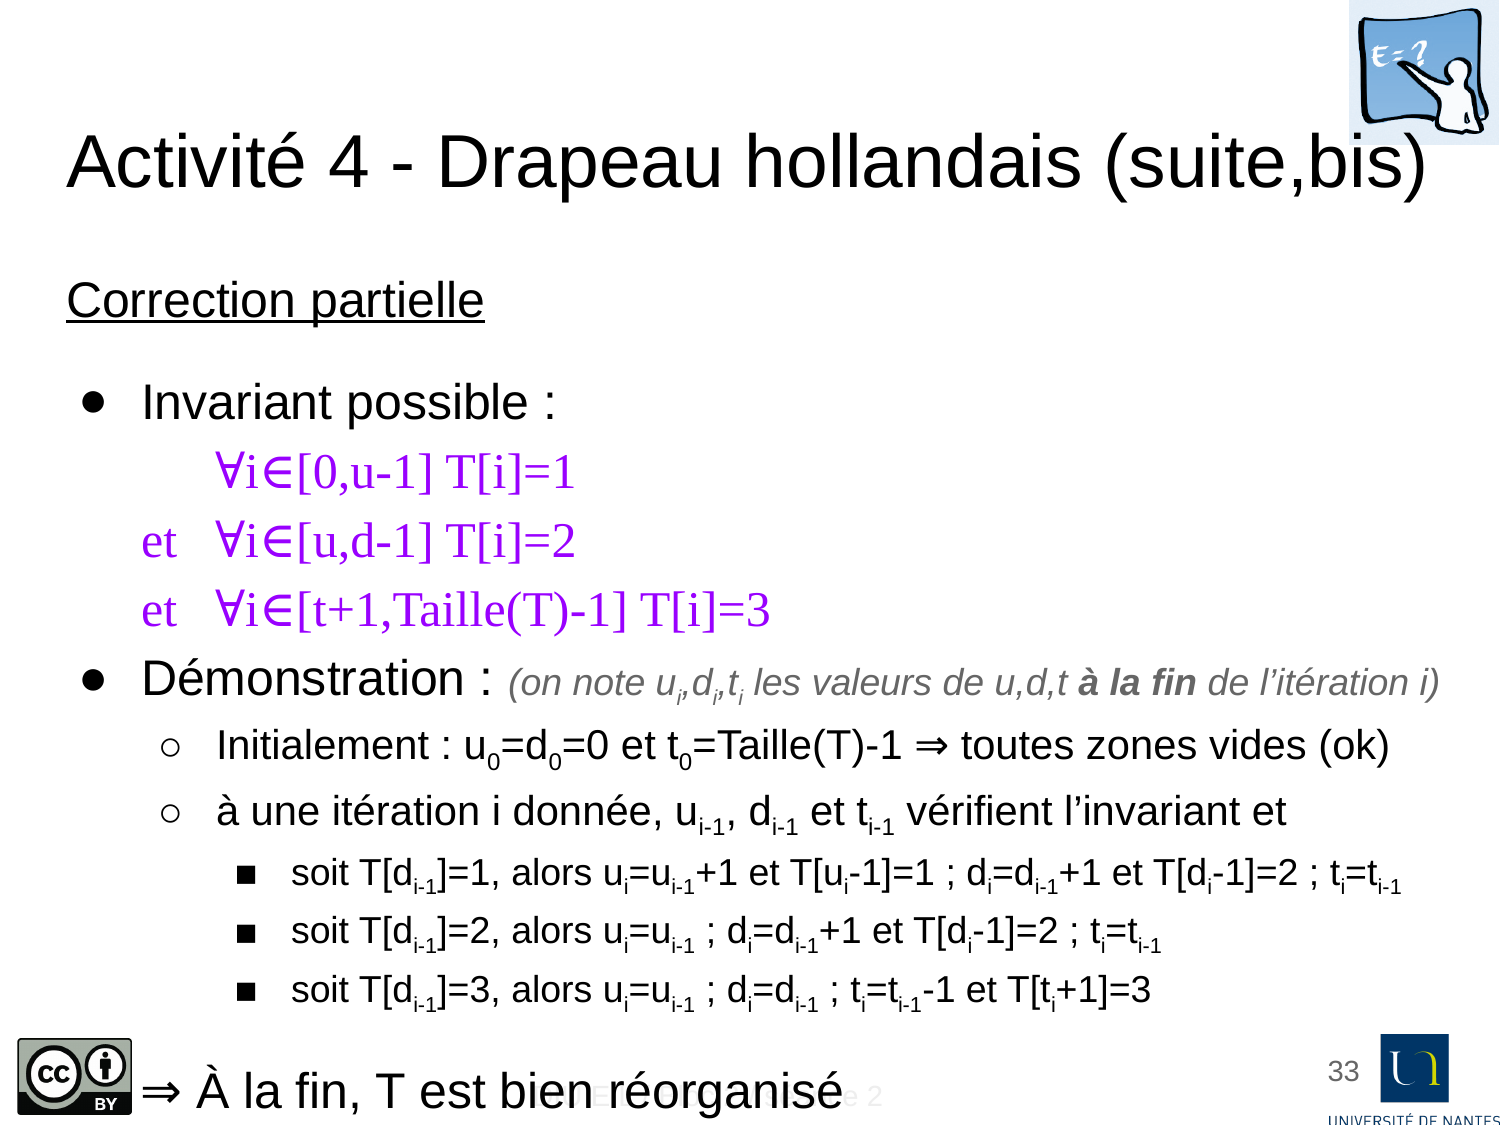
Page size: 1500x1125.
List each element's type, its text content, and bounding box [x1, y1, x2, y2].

picture [1349, 0, 1499, 145]
picture [1329, 1034, 1500, 1125]
title Activité 4 - Drapeau hollandais (suite,bis) [51, 97, 1449, 223]
picture [17, 1038, 132, 1115]
list Correction partielle Invariant possible : ∀i∈[0,u-1] T[i]=1 et ∀i∈[u,d-1] T[i]=2 et ∀i∈[t+1,Taille(T)-1] T[i]=3 Démonstration : (on note ui,di,ti les valeurs de u,d,t à la fin de l’itération i) Initialement : u0=d0=0 et t0=Taille(T)-1 ⇒ toutes zones vides (ok) à une itération i donnée, ui-1, di-1 et ti-1 vérifient l’invariant et soit T[di-1]=1, alors ui=ui-1+1 et T[ui-1]=1 ; di=di-1+1 et T[di-1]=2 ; ti=ti-1 soit T[di-1]=2, alors ui=ui-1 ; di=di-1+1 et T[di-1]=2 ; ti=ti-1 soit T[di-1]=3, alors ui=ui-1 ; di=di-1 ; ti=ti-1-1 et T[ti+1]=3 ⇒ À la fin, T est bien réorganisé [51, 252, 1470, 1064]
slide_number <numéro> [1284, 1038, 1375, 1102]
